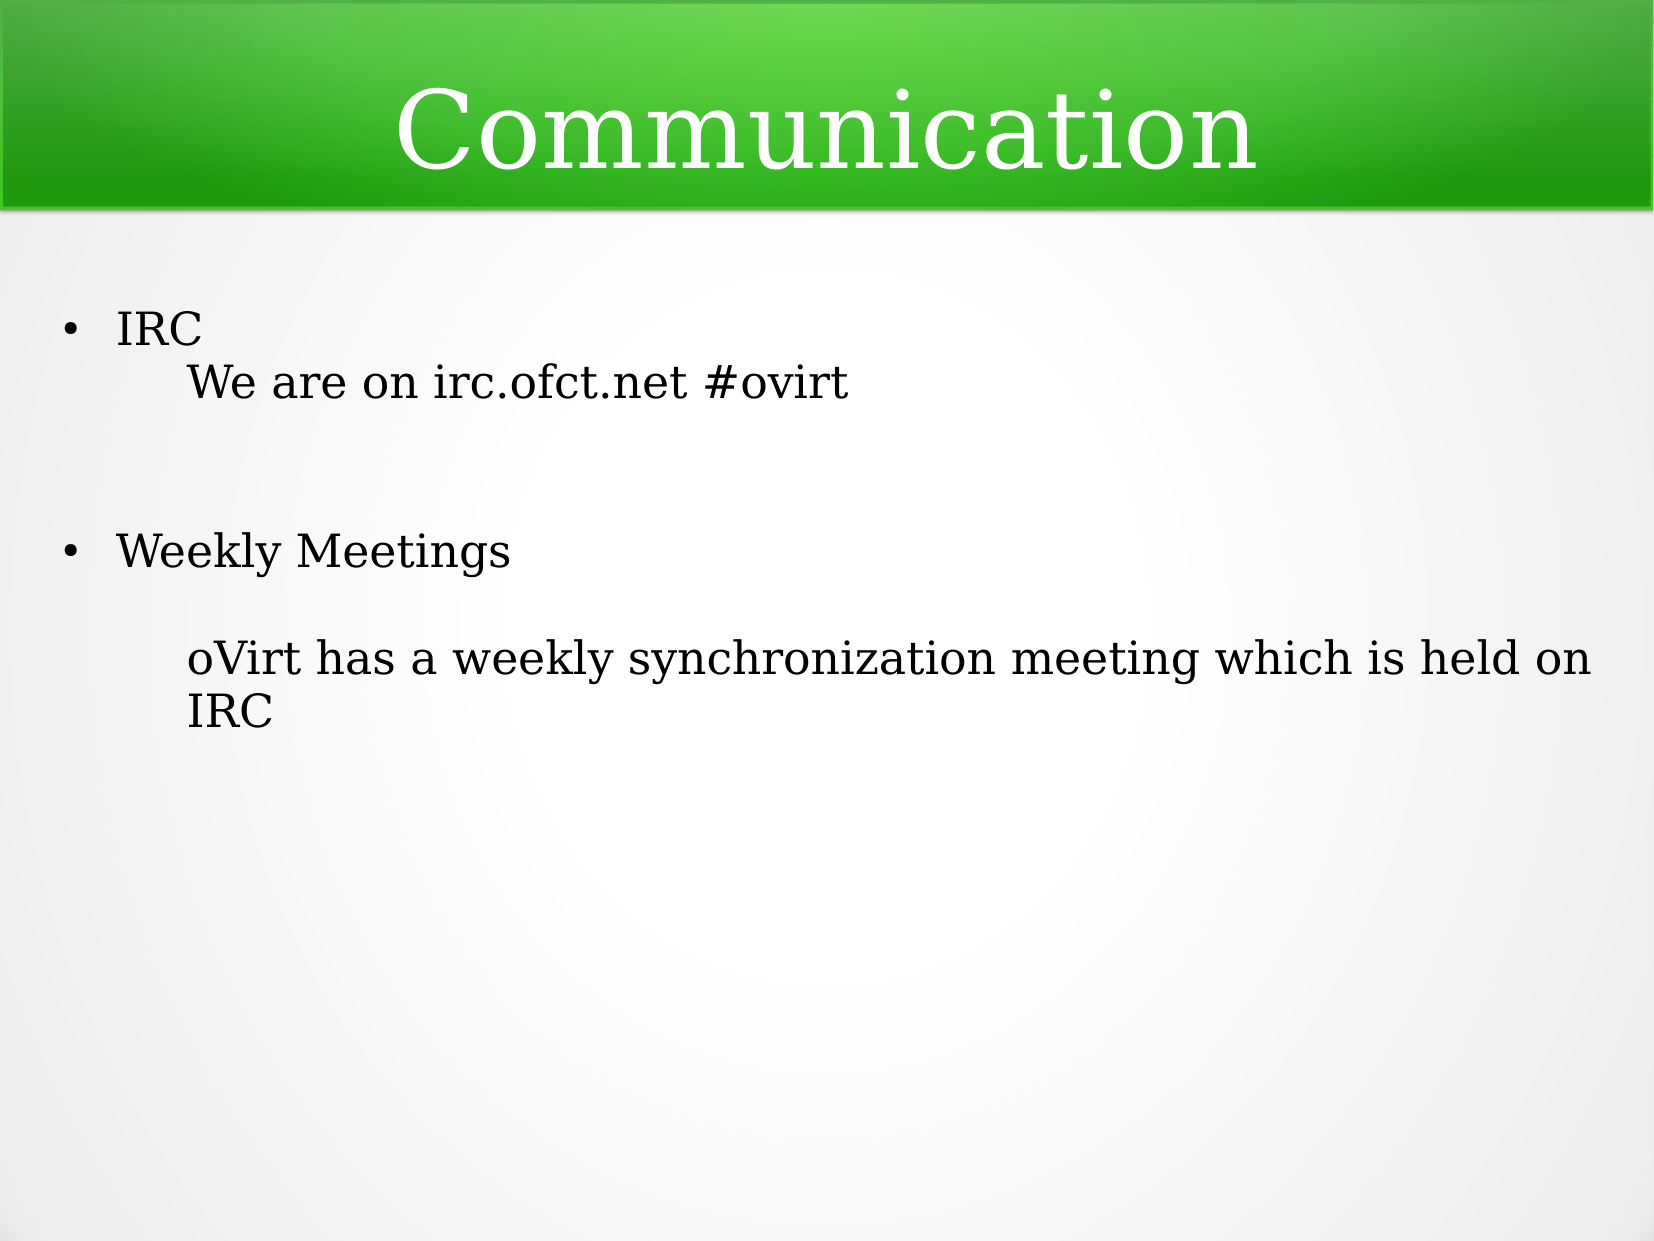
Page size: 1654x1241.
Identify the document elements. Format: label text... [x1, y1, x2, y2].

list IRC We are on irc.ofct.net #ovirt Weekly Meetings oVirt has a weekly synchronization meeting which is held on IRC [45, 302, 1654, 1241]
title Communication [82, 37, 1571, 226]
